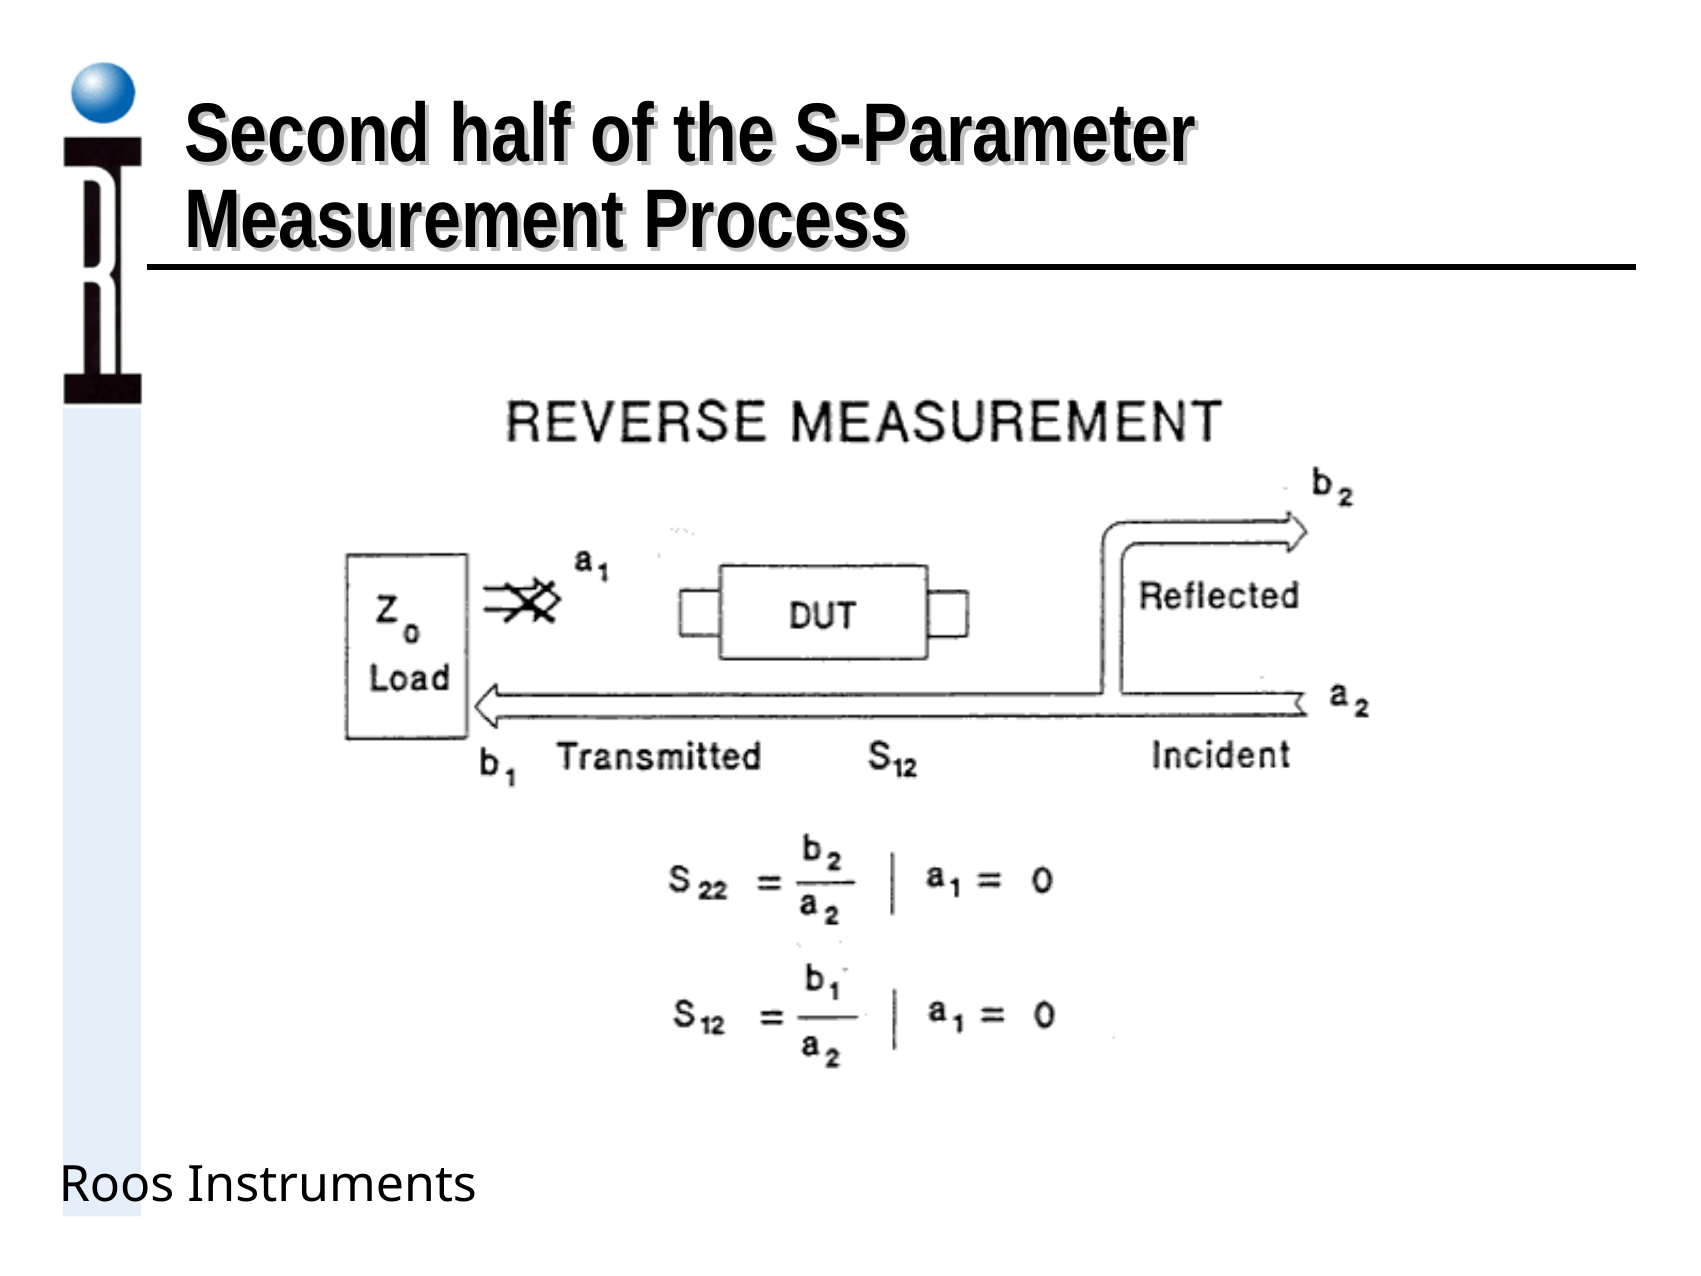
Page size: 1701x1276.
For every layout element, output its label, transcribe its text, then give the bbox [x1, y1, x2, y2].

text_box Second half of the S-Parameter Measurement Process [184, 92, 1539, 280]
picture [59, 58, 147, 411]
picture [332, 383, 1382, 1103]
